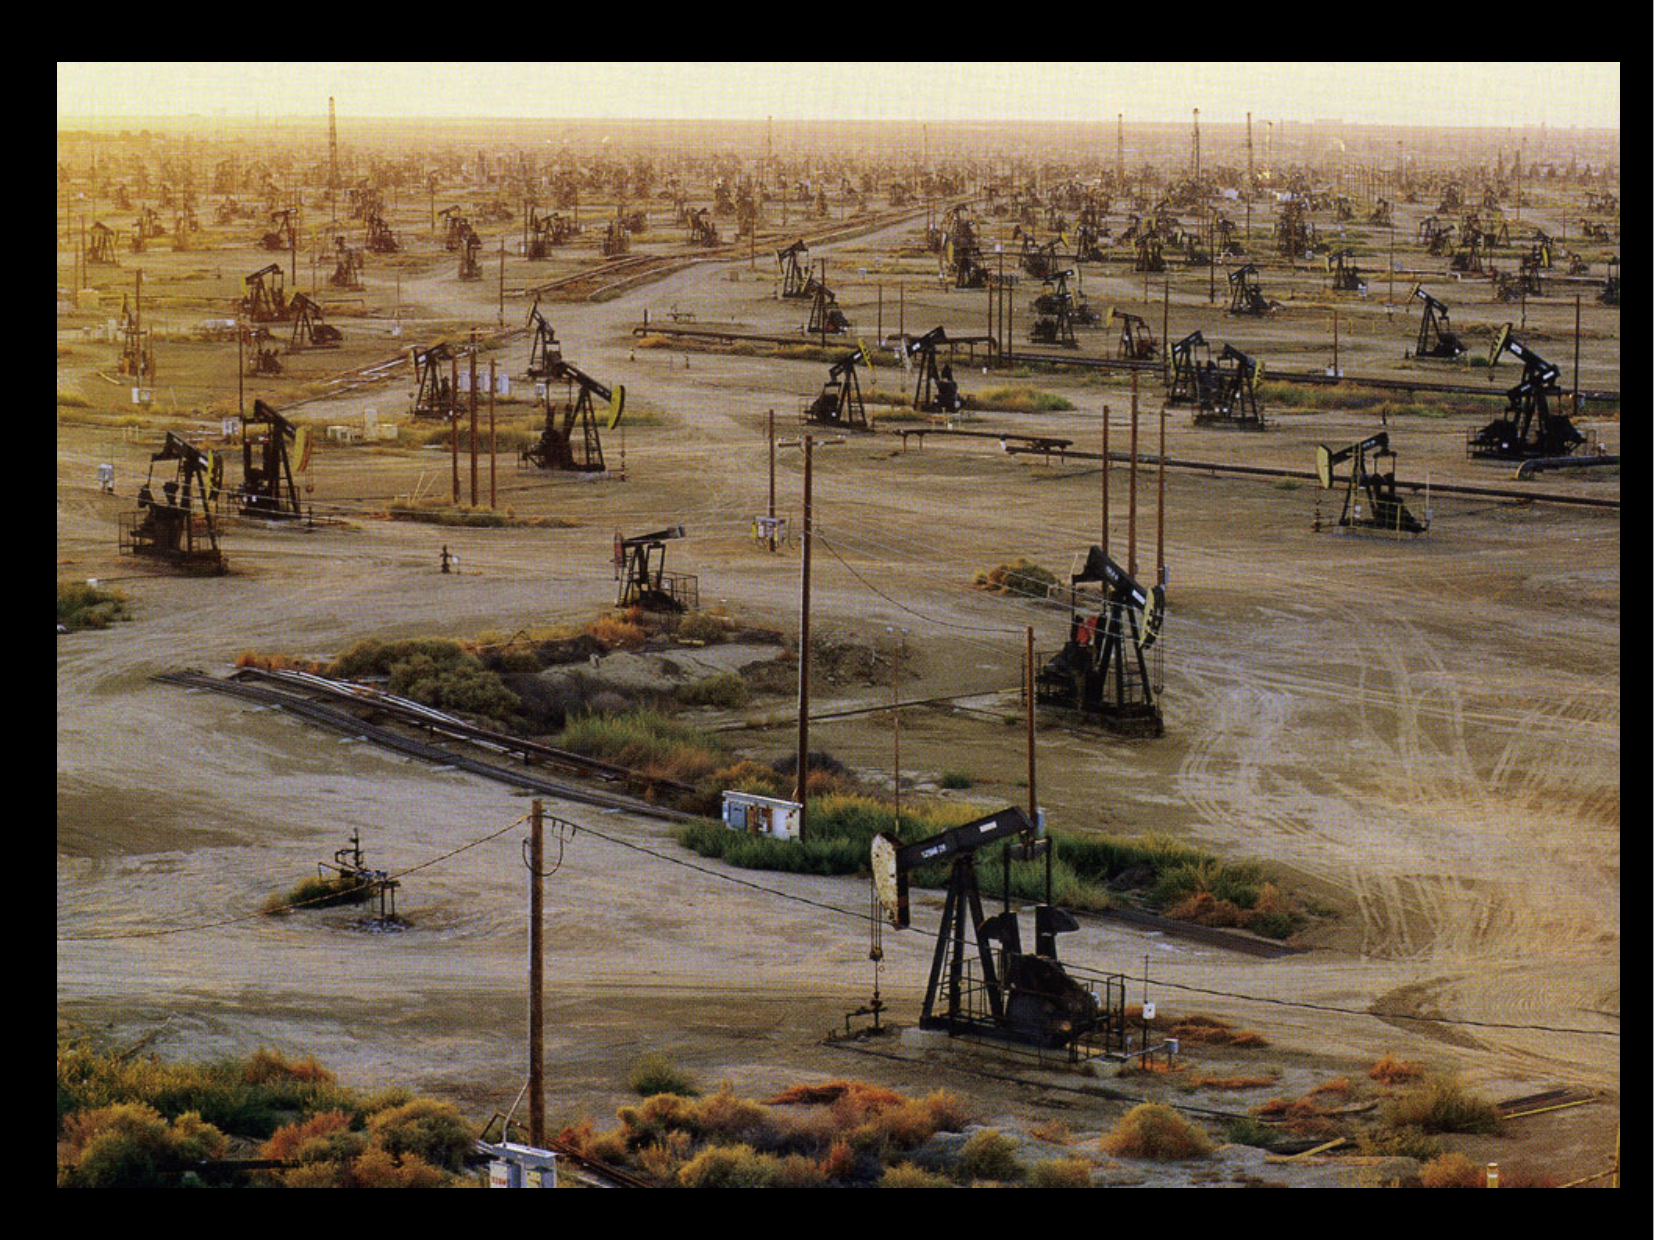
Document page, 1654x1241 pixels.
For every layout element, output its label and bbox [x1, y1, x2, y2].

picture [57, 62, 1620, 1188]
